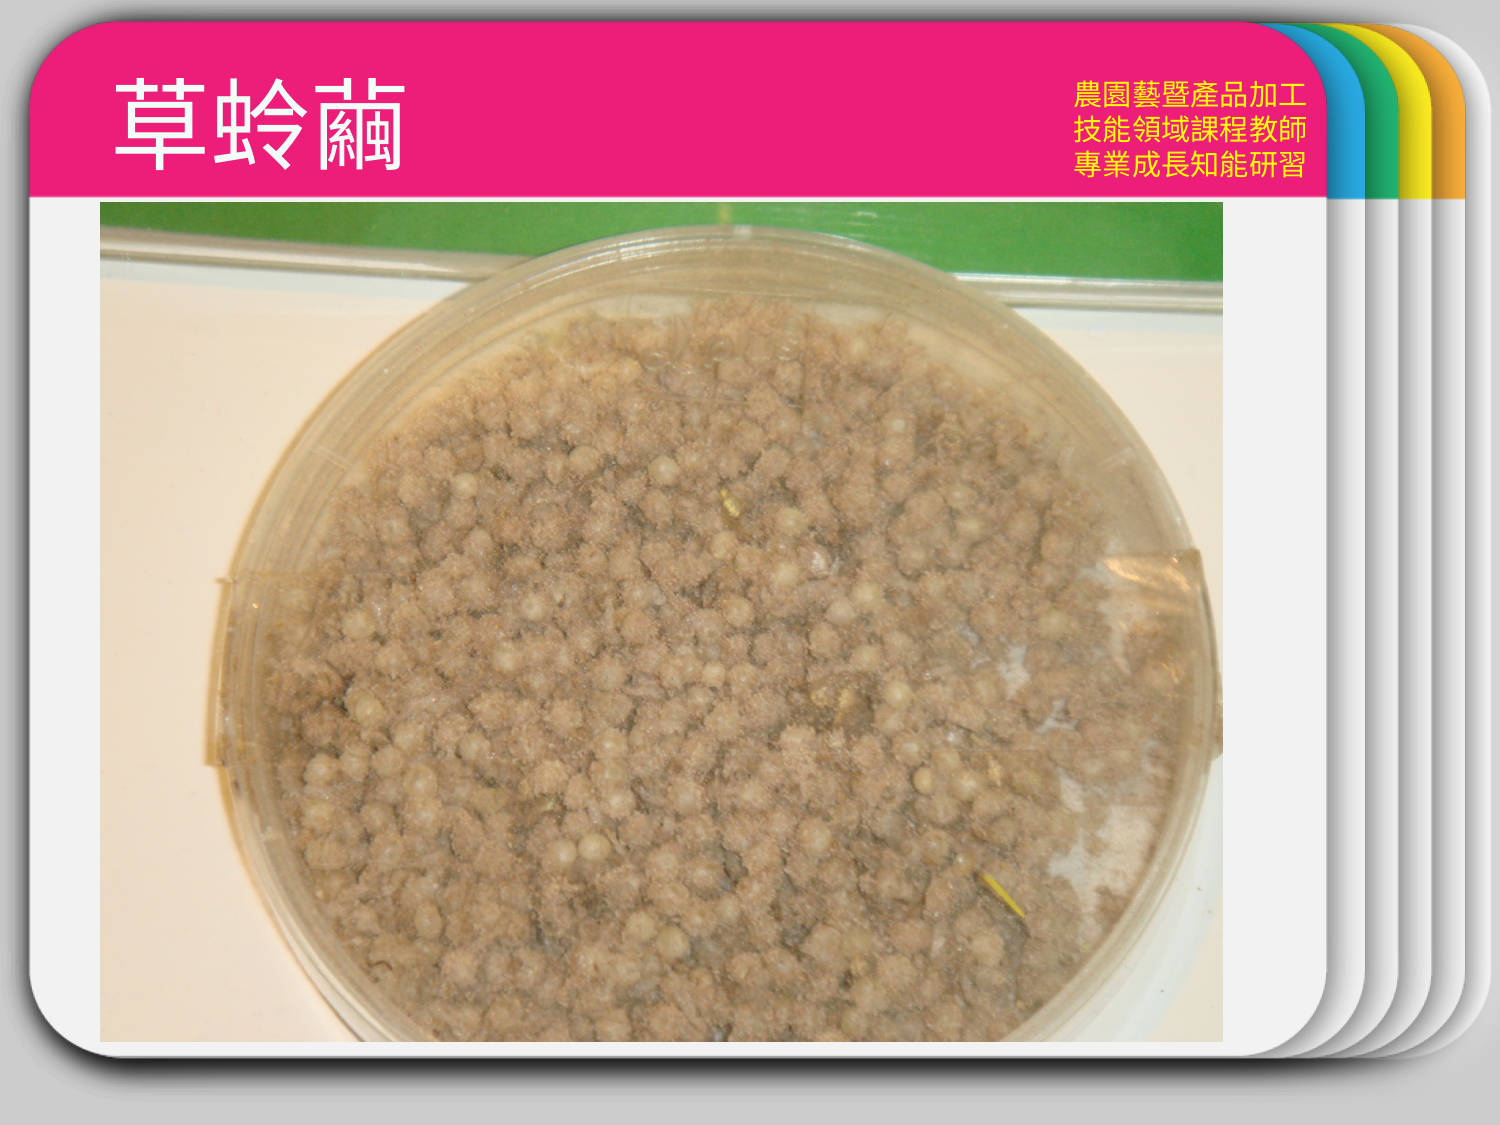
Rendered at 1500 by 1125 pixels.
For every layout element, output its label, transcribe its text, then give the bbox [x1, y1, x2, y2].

text_box 草蛉繭 [95, 54, 445, 191]
text_box 農園藝暨產品加工技能領域課程教師專業成長知能研習 [1058, 68, 1344, 190]
picture [0, 0, 1500, 1125]
